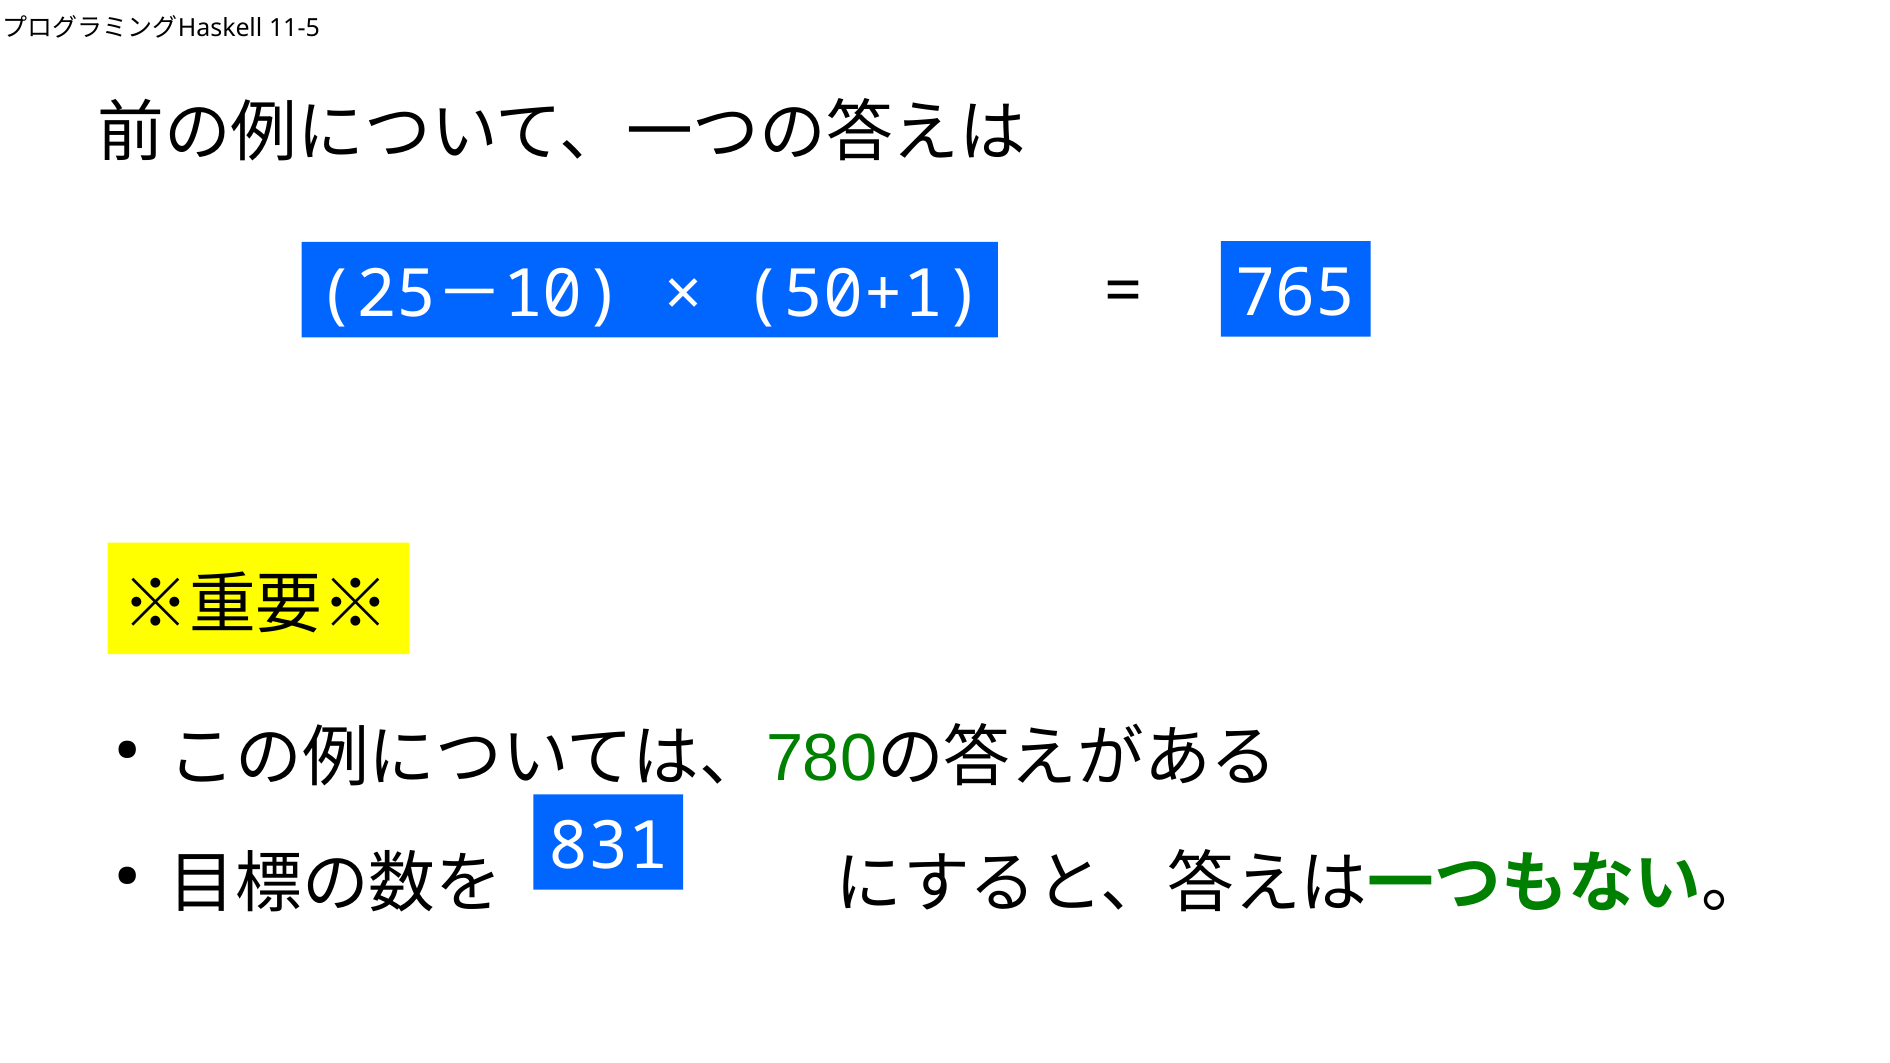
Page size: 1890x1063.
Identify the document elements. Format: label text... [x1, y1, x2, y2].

text_box ※重要※ [107, 542, 410, 625]
text_box 831 [533, 794, 684, 890]
text_box = [1102, 239, 1186, 346]
text_box (25－10) × (50+1) [301, 241, 998, 338]
text_box 765 [1220, 241, 1371, 337]
list この例については、780の答えがある 目標の数を にすると、答えは一つもない。 [94, 699, 1796, 869]
list 前の例について、一つの答えは [94, 74, 1796, 148]
